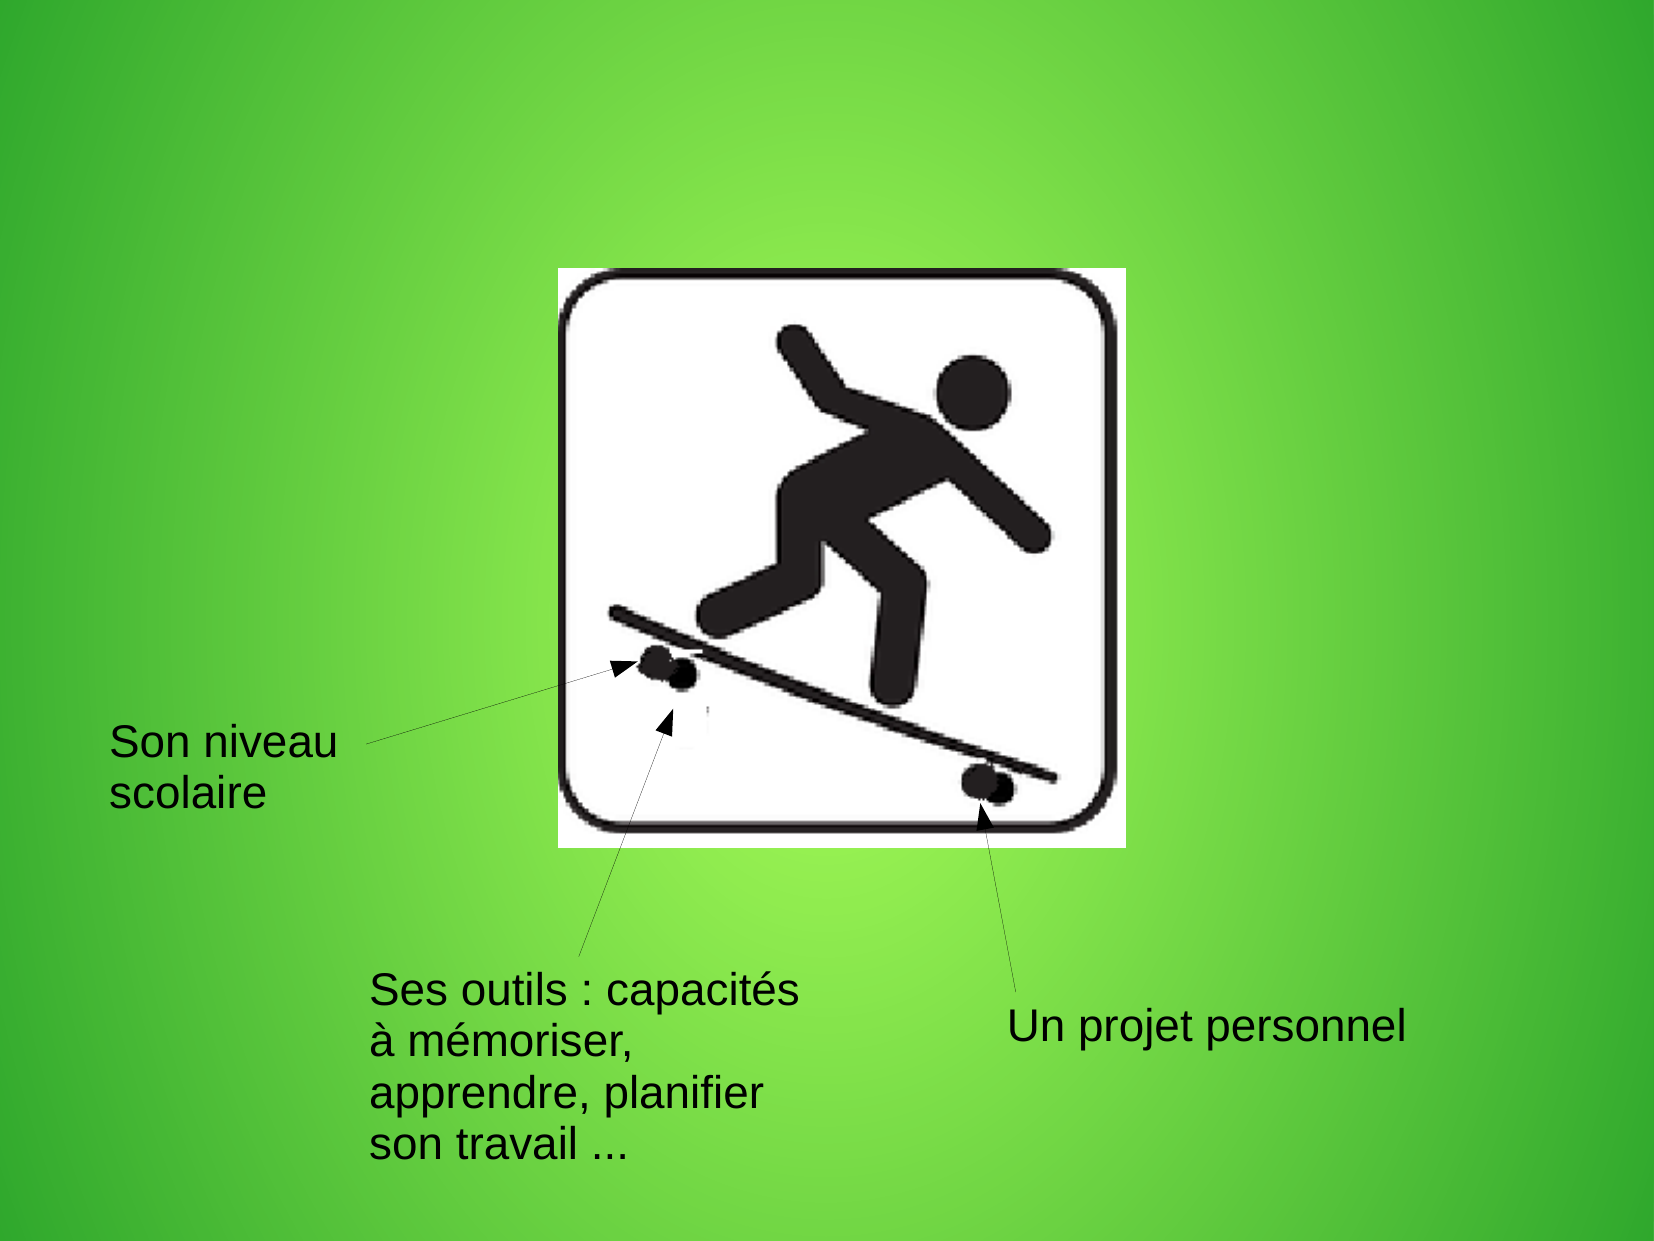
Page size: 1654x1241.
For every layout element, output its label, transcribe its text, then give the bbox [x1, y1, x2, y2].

text_box Un projet personnel [992, 992, 1441, 1059]
text_box Ses outils : capacités à mémoriser, apprendre, planifier son travail ... [354, 956, 839, 1177]
picture [558, 268, 1126, 848]
text_box Son niveau scolaire [94, 708, 497, 827]
